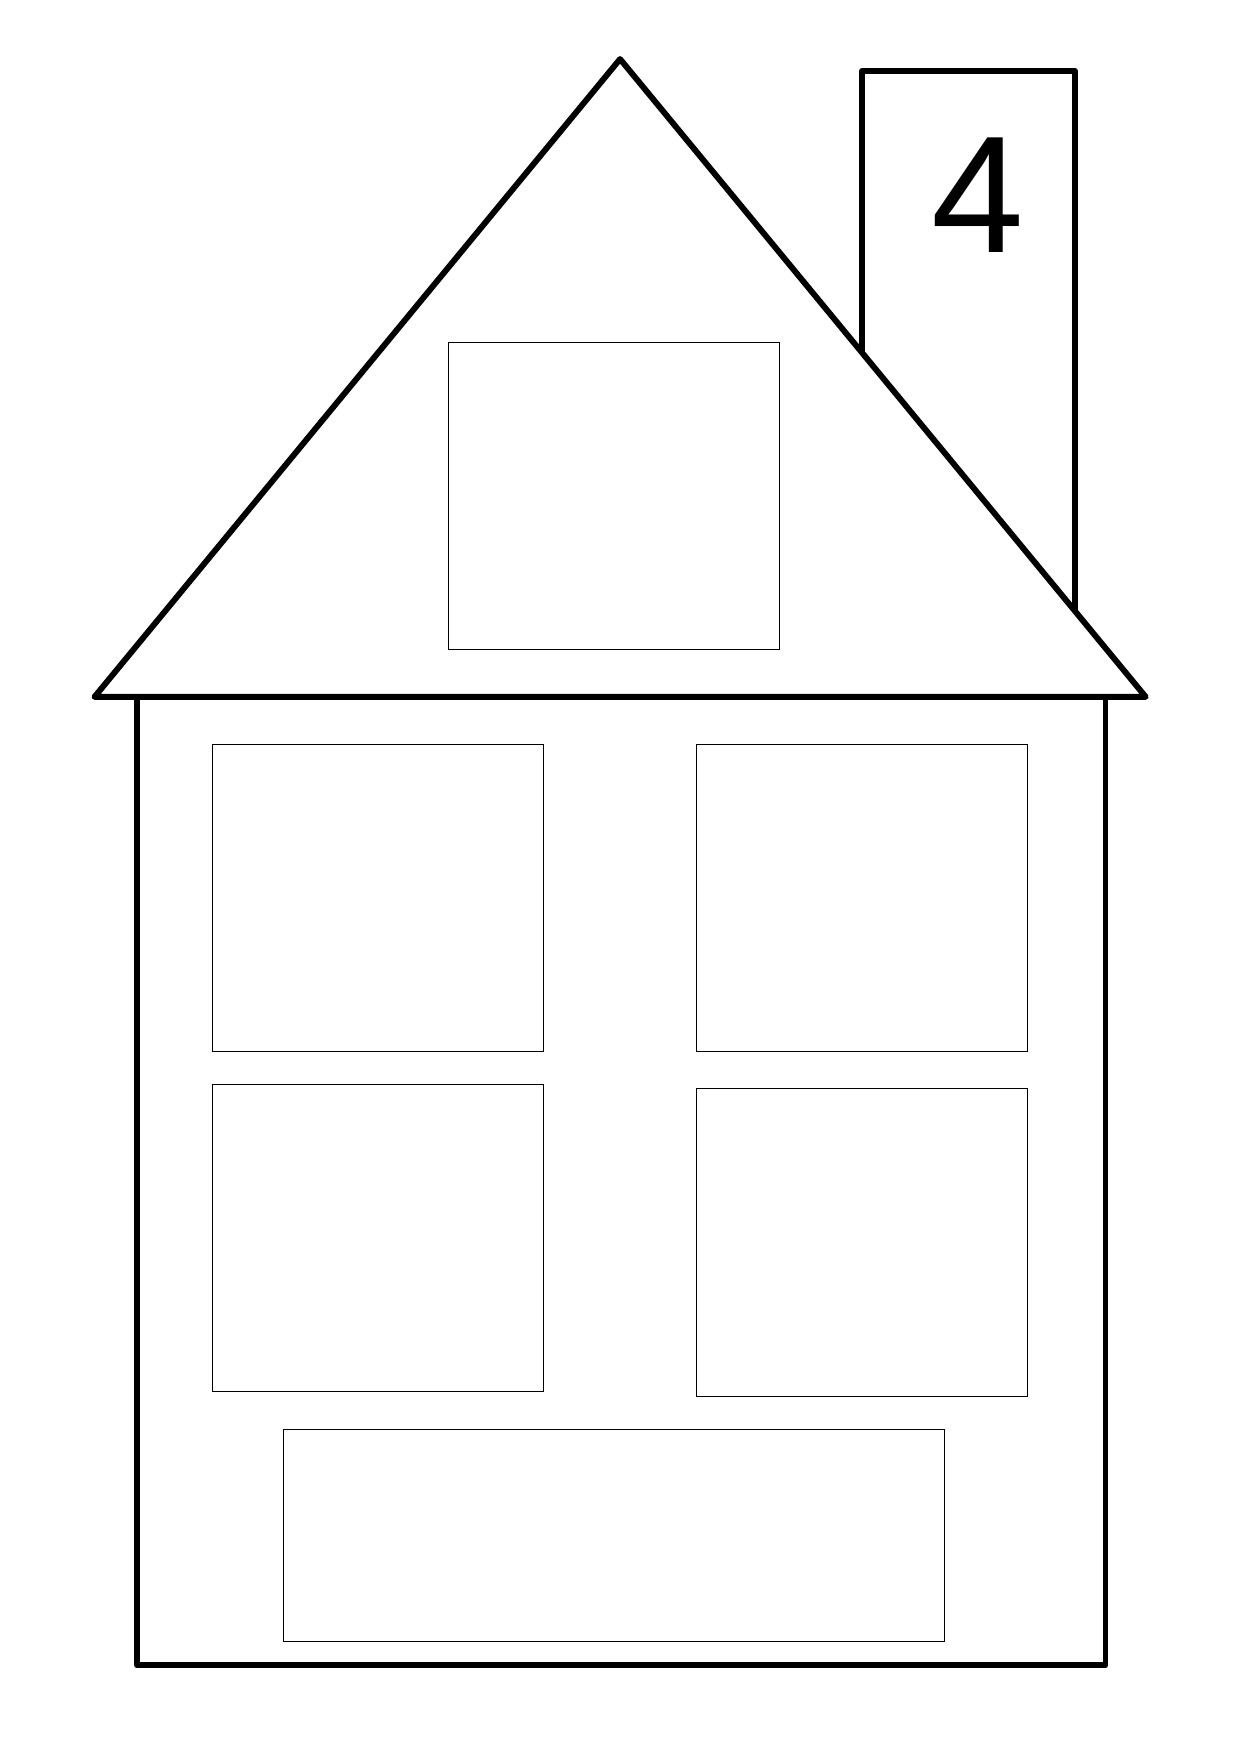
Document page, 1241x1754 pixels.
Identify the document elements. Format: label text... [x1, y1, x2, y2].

text_box [94, 59, 1146, 1666]
text_box 4 [916, 94, 1040, 296]
